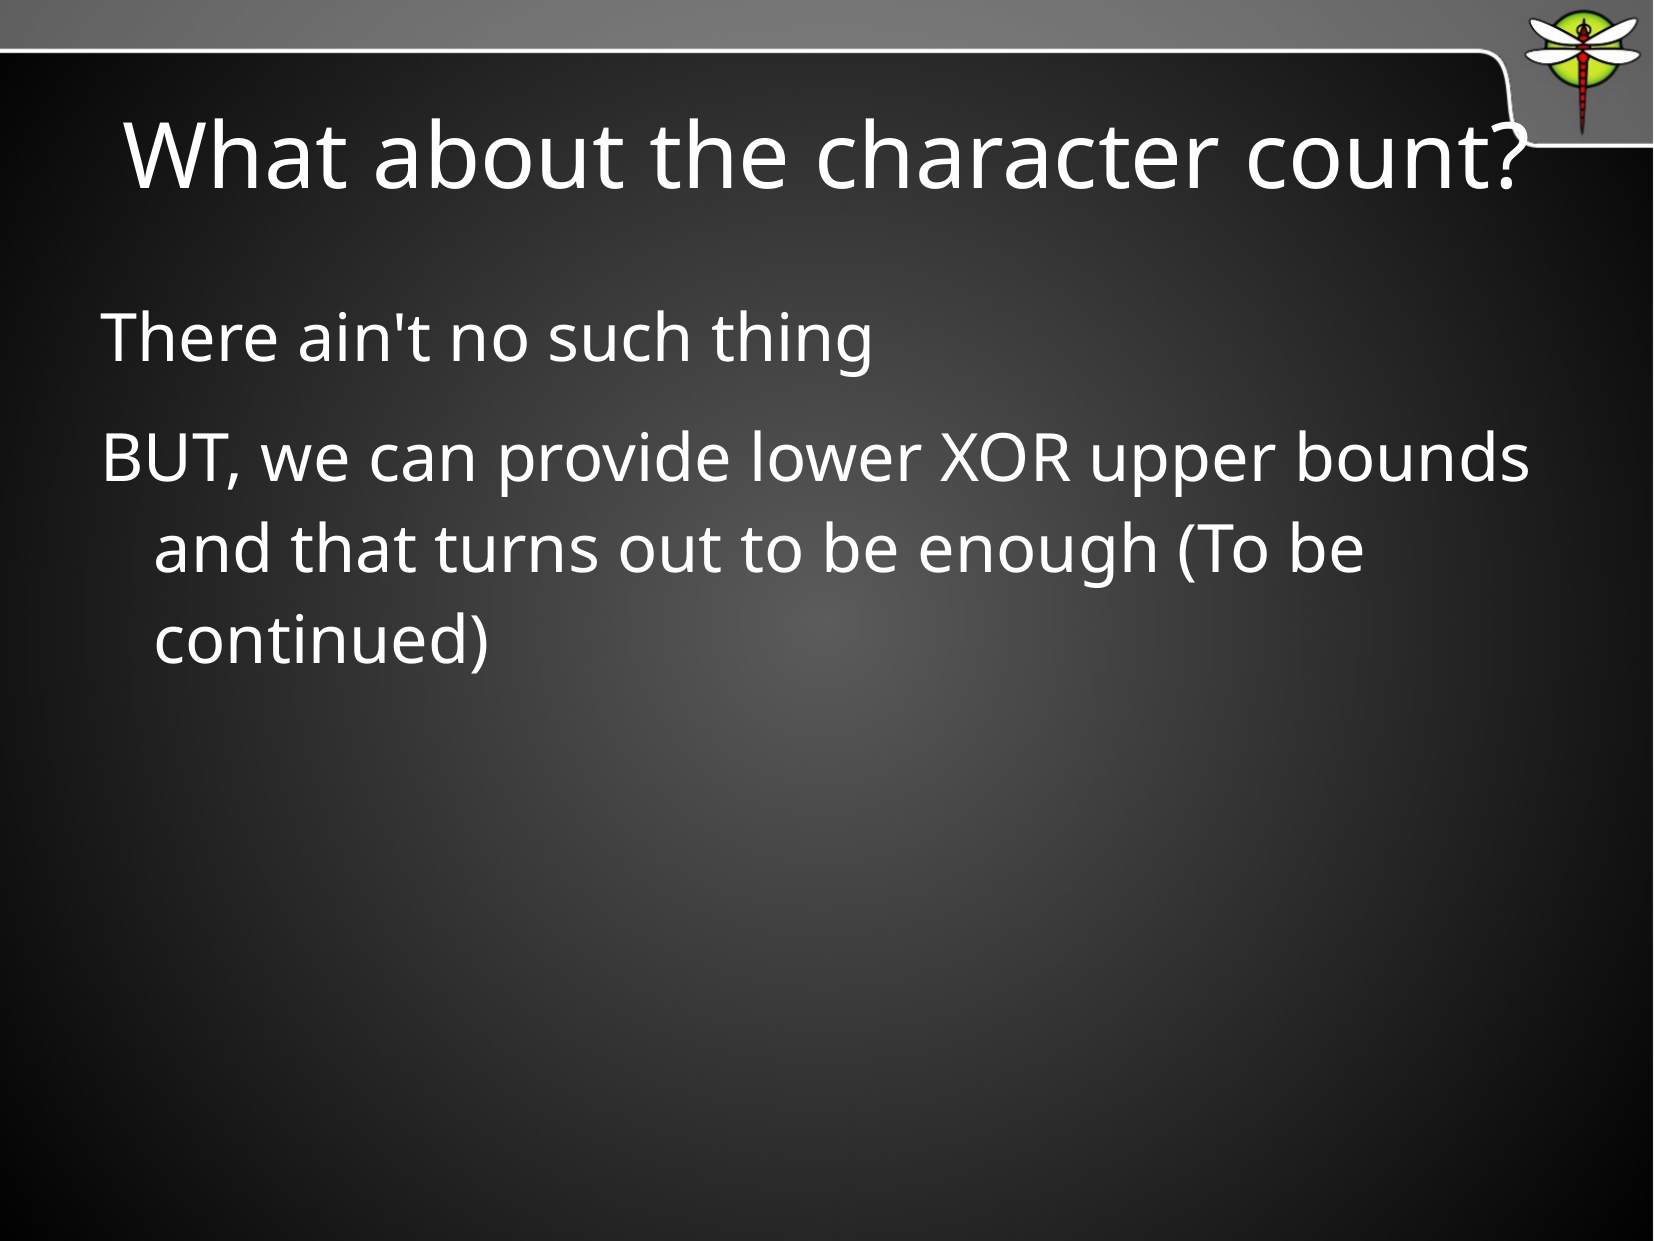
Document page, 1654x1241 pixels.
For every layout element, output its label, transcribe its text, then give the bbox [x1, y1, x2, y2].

picture [0, 0, 1654, 1241]
title What about the character count? [82, 56, 1571, 250]
list There ain't no such thing BUT, we can provide lower XOR upper bounds and that turns out to be enough (To be continued) [82, 290, 1571, 1094]
